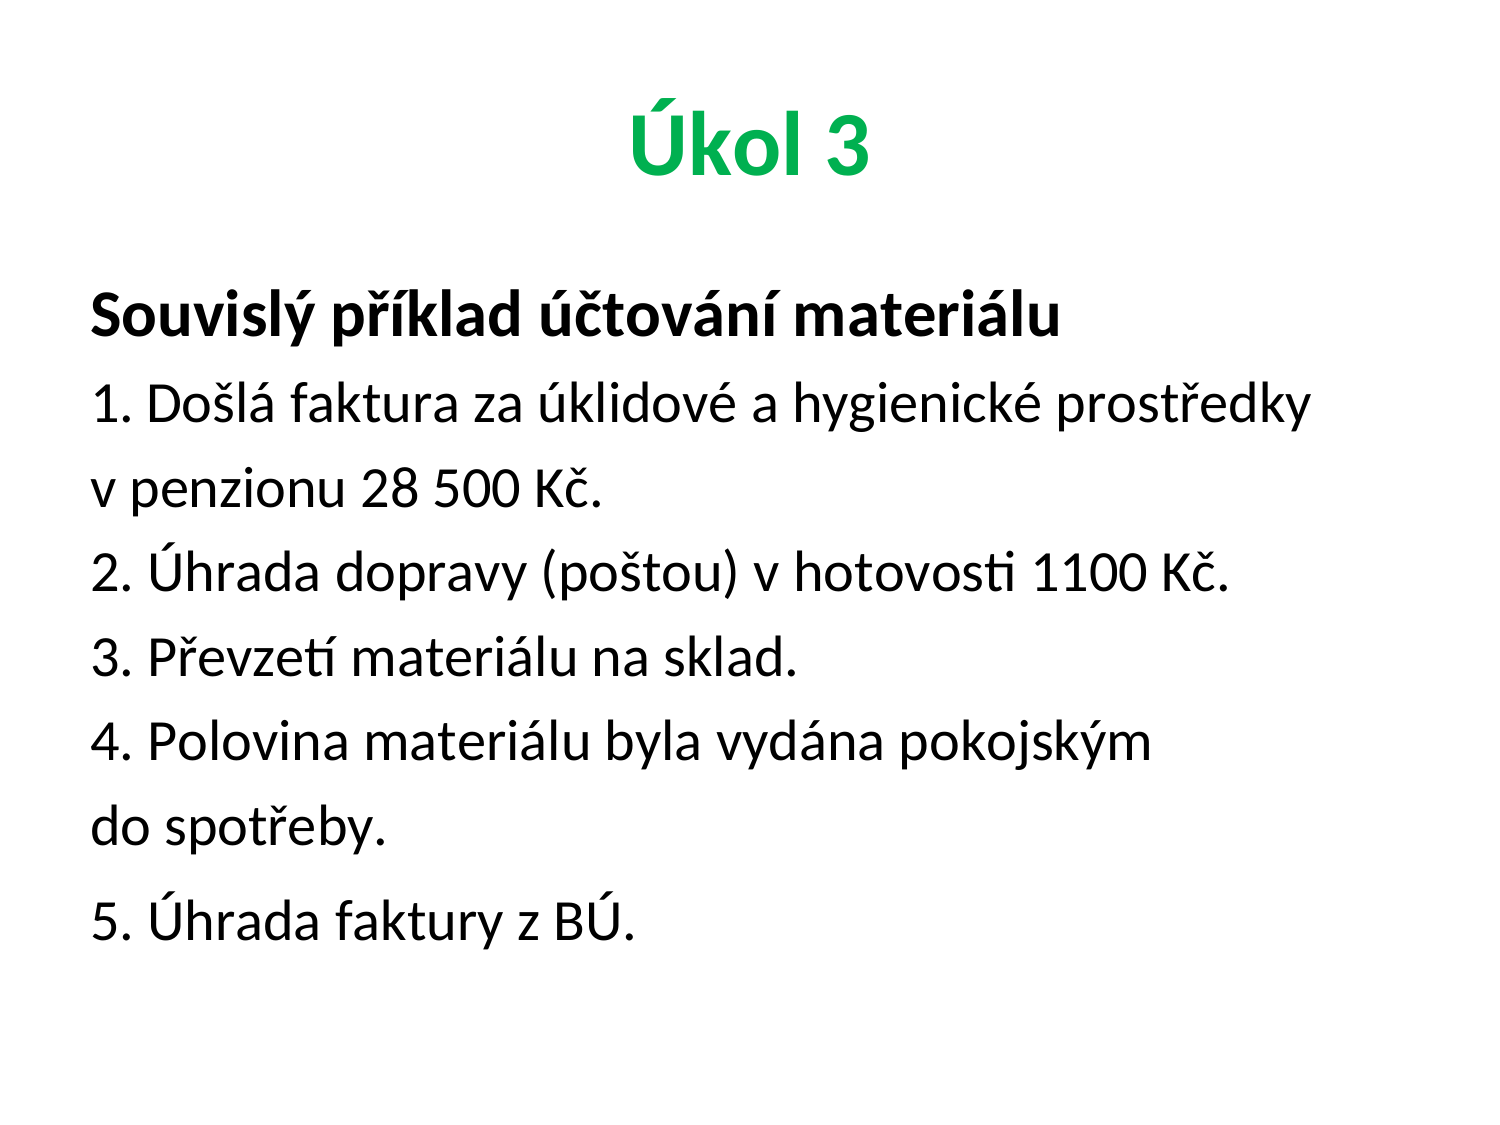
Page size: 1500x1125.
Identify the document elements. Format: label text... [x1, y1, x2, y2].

title Úkol 3 [75, 45, 1426, 233]
list Souvislý příklad účtování materiálu Došlá faktura za úklidové a hygienické prostředky v penzionu 28 500 Kč. 2. Úhrada dopravy (poštou) v hotovosti 1100 Kč. 3. Převzetí materiálu na sklad. 4. Polovina materiálu byla vydána pokojským do spotřeby. 5. Úhrada faktury z BÚ. [75, 262, 1426, 1006]
